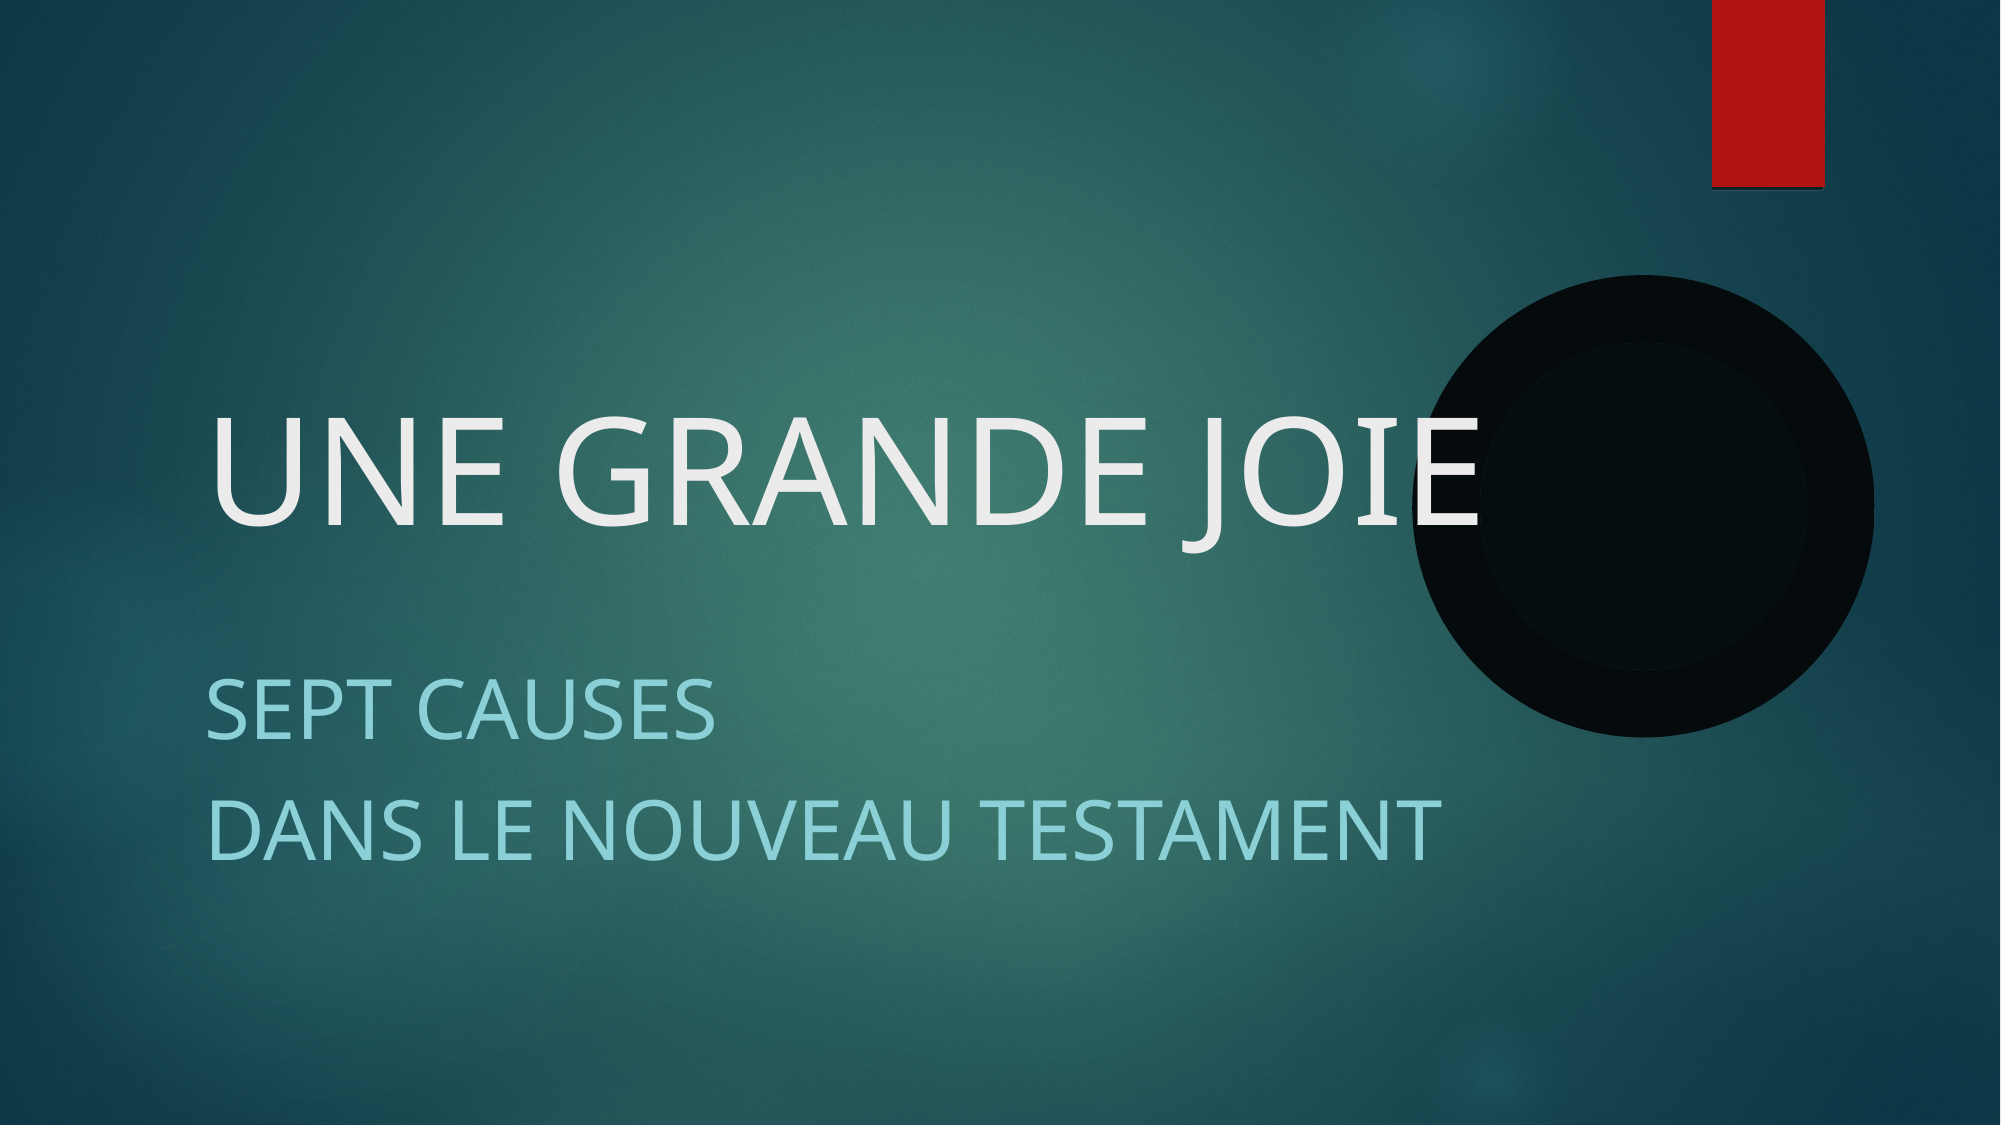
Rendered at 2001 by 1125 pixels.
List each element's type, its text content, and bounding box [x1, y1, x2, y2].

title UNE GRANDE JOIE [189, 270, 1638, 563]
subtitle Sept causeS dans le Nouveau testamenT [189, 648, 1834, 941]
